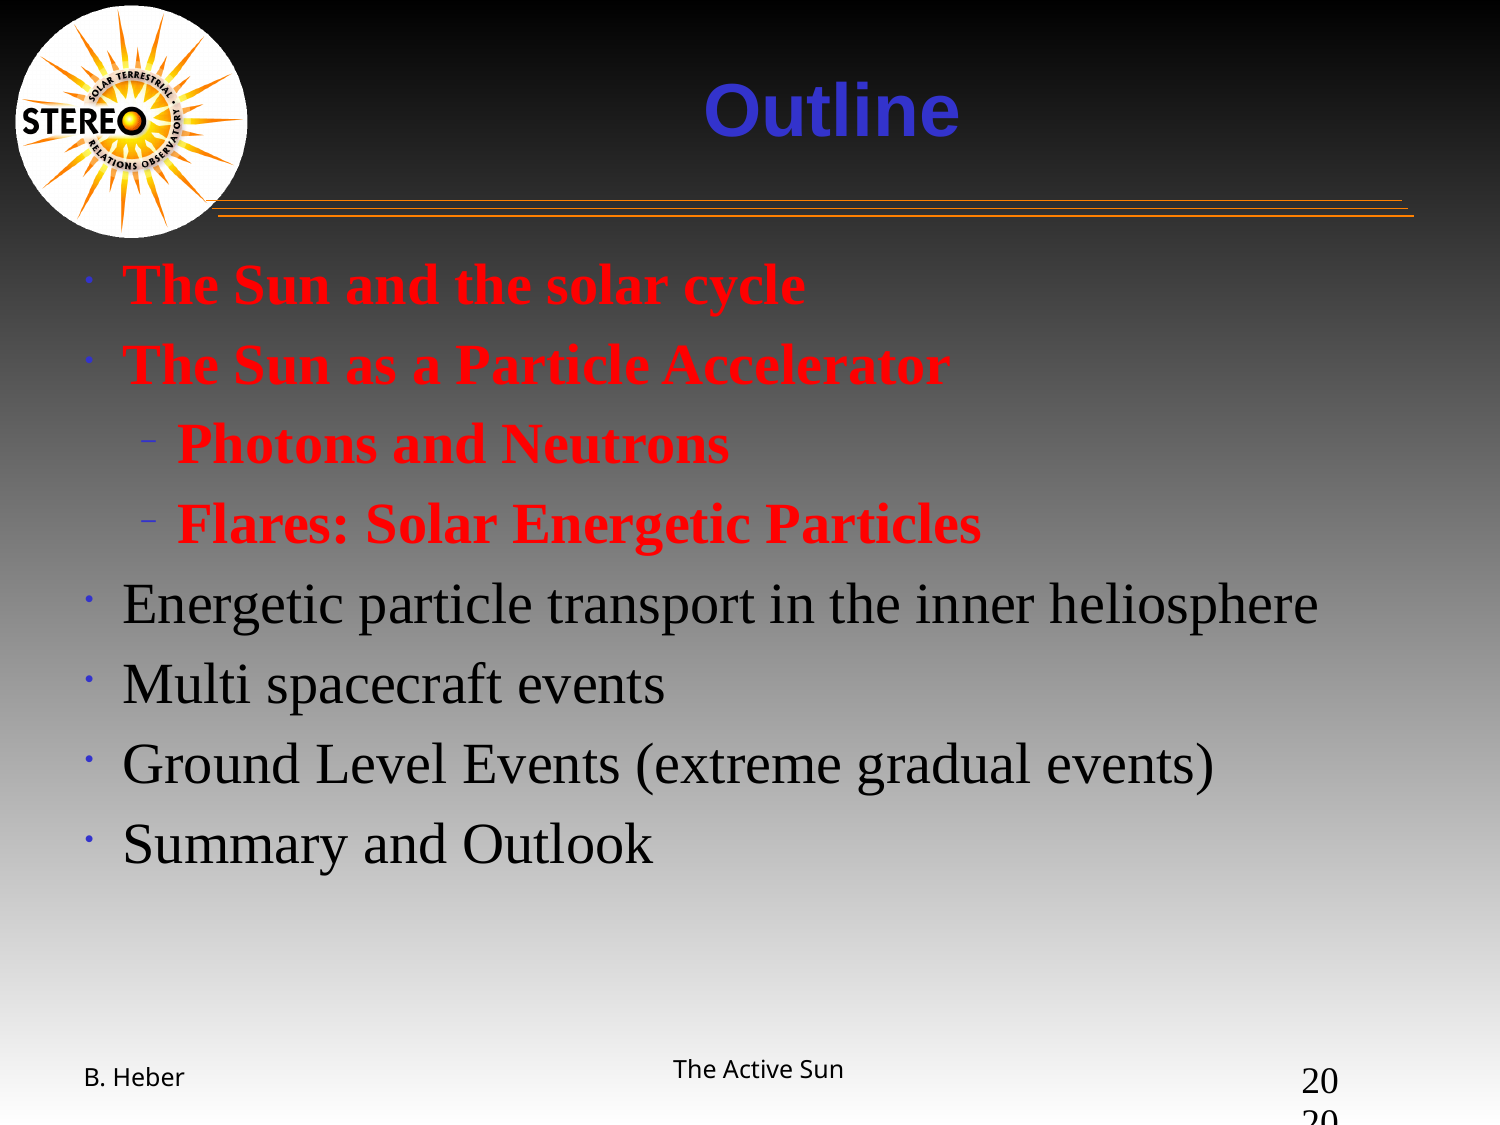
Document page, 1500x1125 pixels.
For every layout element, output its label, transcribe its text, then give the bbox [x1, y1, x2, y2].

list The Sun and the solar cycle The Sun as a Particle Accelerator Photons and Neutrons Flares: Solar Energetic Particles Energetic particle transport in the inner heliosphere Multi spacecraft events Ground Level Events (extreme gradual events) Summary and Outlook [70, 253, 1403, 1040]
picture [10, 2, 248, 239]
slide_number 1919 [1286, 1052, 1370, 1098]
title Outline [258, 62, 1406, 168]
